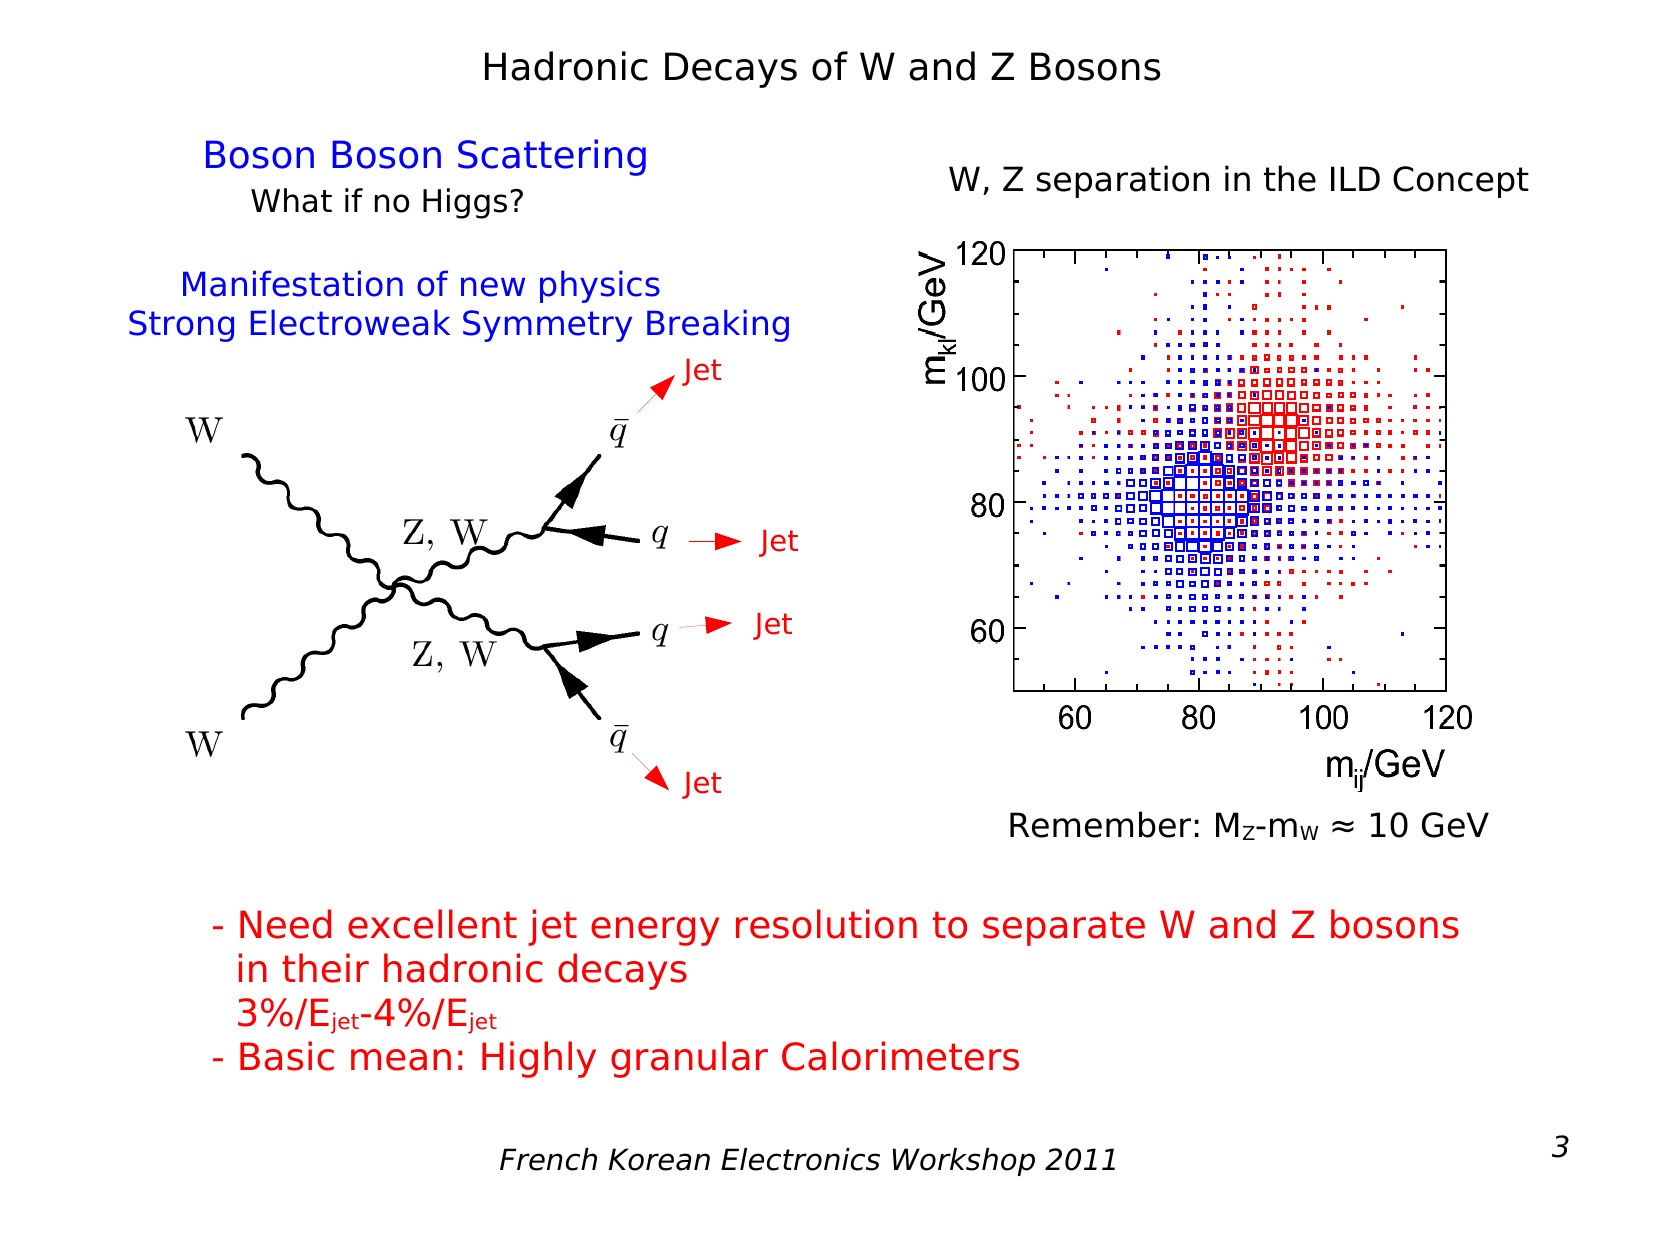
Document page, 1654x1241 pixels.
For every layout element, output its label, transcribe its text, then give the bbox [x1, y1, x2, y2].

text_box Remember: MZ-mW ≈ 10 GeV [992, 799, 1503, 865]
text_box Jet [740, 599, 808, 649]
text_box Boson Boson Scattering What if no Higgs? [187, 126, 665, 230]
text_box Jet [669, 345, 737, 395]
text_box Jet [745, 517, 814, 567]
picture [150, 388, 744, 800]
text_box Jet [669, 759, 737, 809]
text_box - Need excellent jet energy resolution to separate W and Z bosons in their hadronic decays 3%/Ejet-4%/Ejet - Basic mean: Highly granular Calorimeters [196, 895, 1474, 1100]
text_box Manifestation of new physics Strong Electroweak Symmetry Breaking [112, 257, 807, 351]
text_box W, Z separation in the ILD Concept [933, 152, 1548, 207]
picture [908, 230, 1493, 792]
text_box Hadronic Decays of W and Z Bosons [466, 37, 1177, 97]
